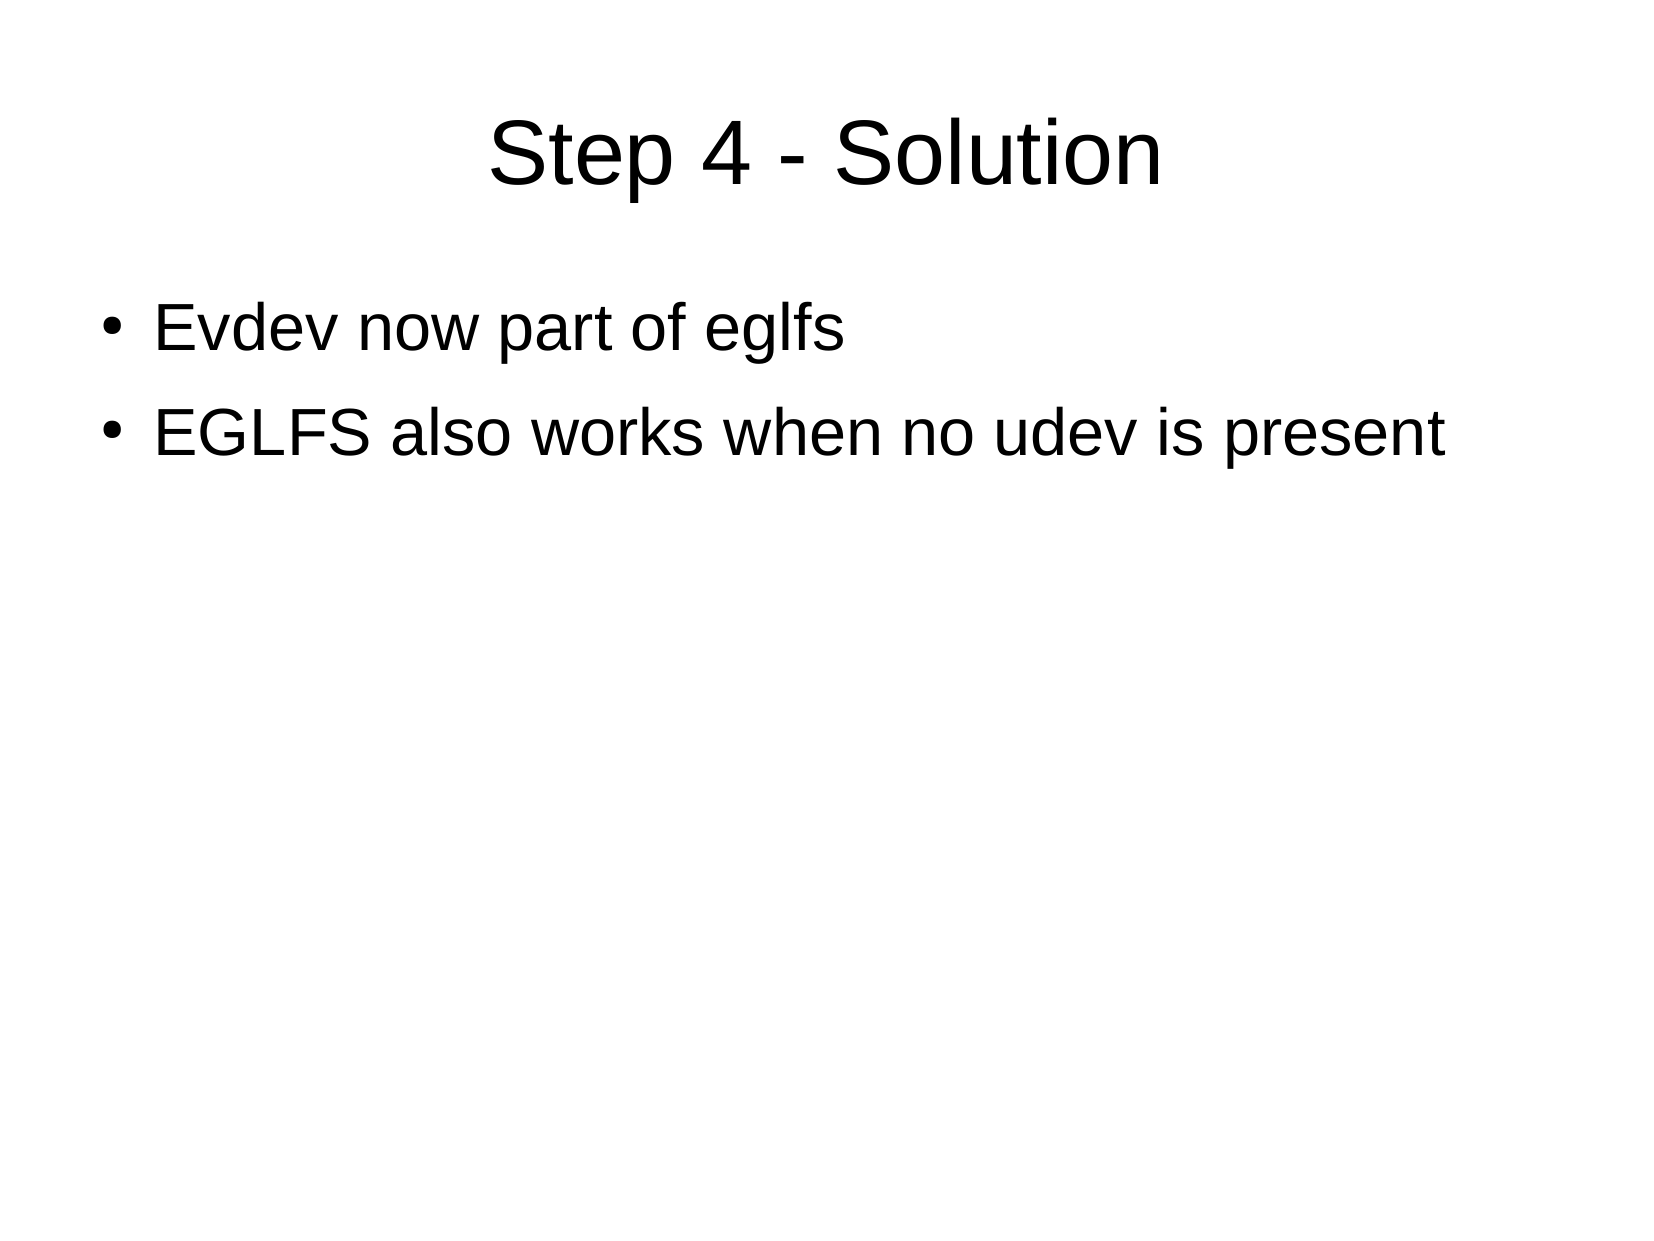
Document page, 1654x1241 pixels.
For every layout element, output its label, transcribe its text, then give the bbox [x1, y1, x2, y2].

list Evdev now part of eglfs EGLFS also works when no udev is present [82, 290, 1538, 1010]
title Step 4 - Solution [82, 49, 1571, 257]
